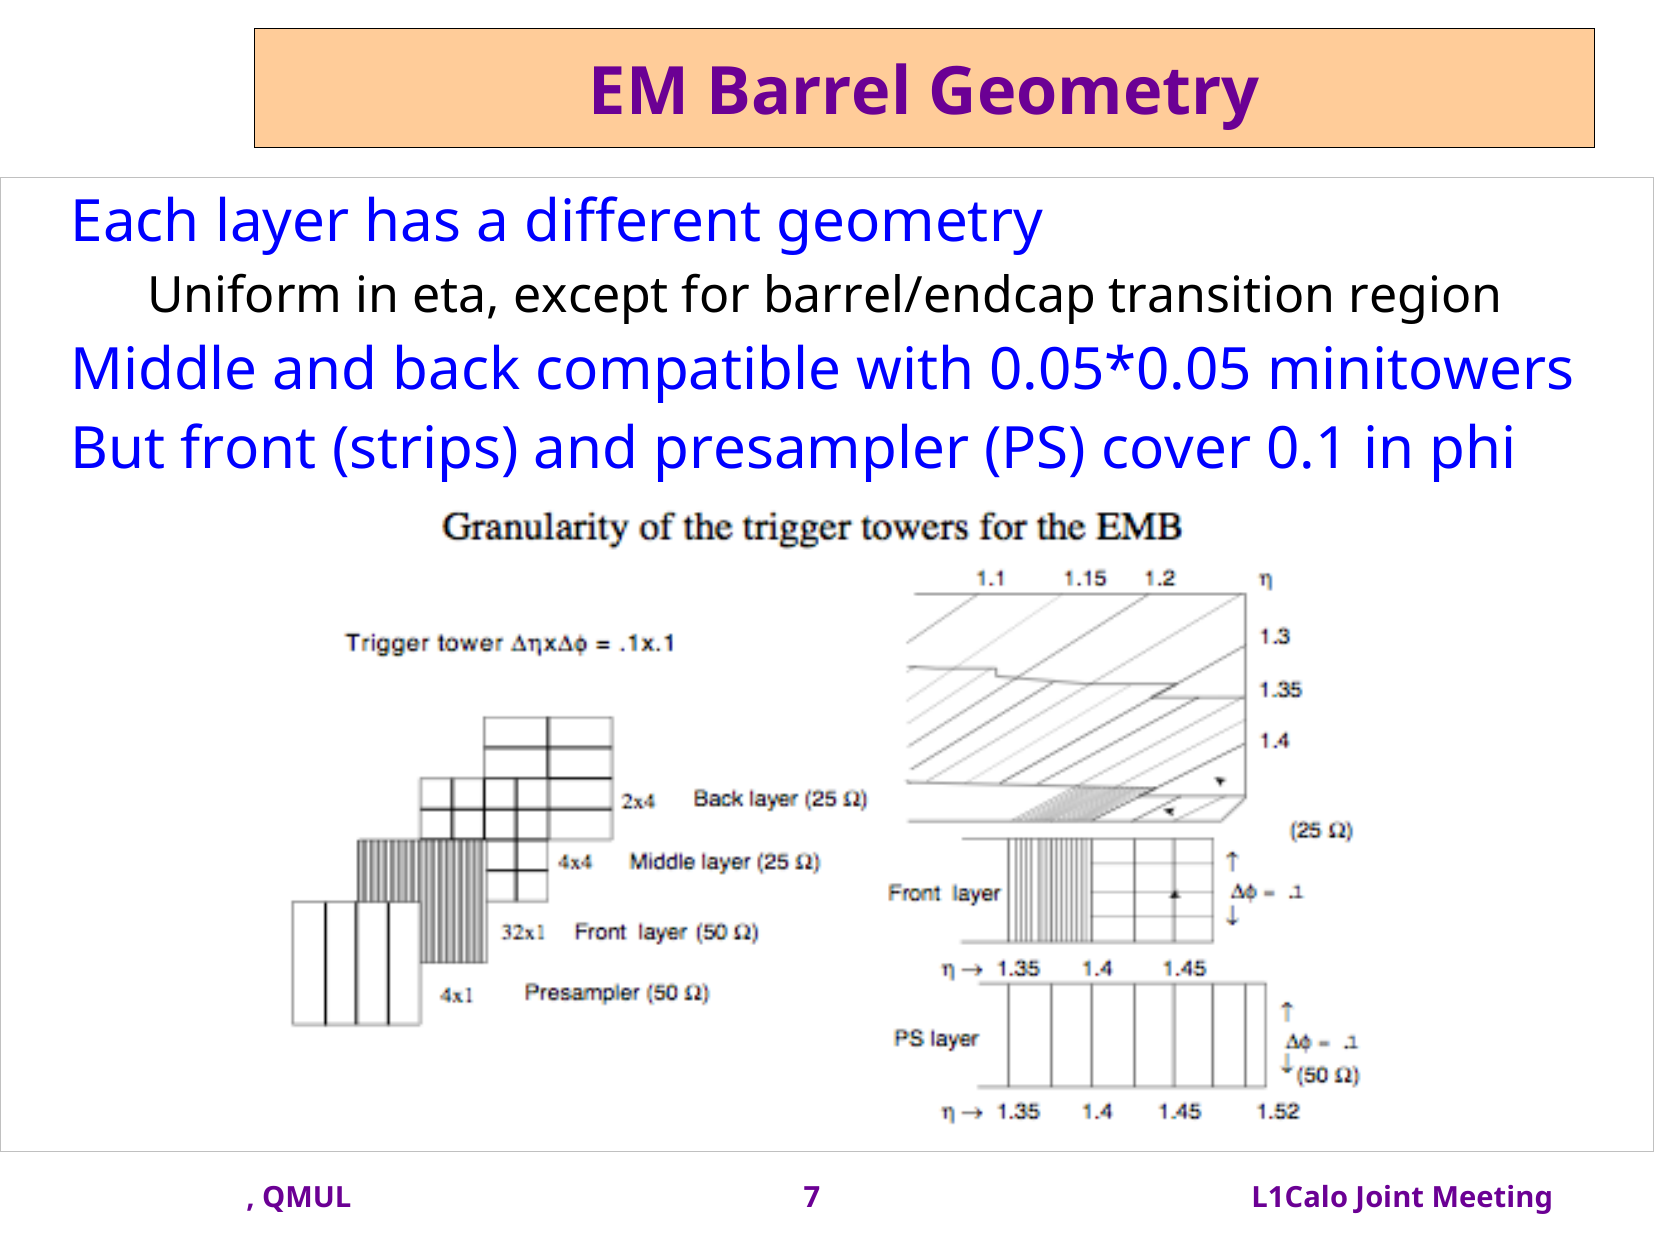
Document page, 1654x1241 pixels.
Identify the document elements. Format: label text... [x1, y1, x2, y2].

title EM Barrel Geometry [254, 28, 1595, 148]
list Each layer has a different geometry Uniform in eta, except for barrel/endcap transition region Middle and back compatible with 0.05*0.05 minitowers But front (strips) and presampler (PS) cover 0.1 in phi [52, 179, 1636, 494]
picture [262, 499, 1376, 1151]
